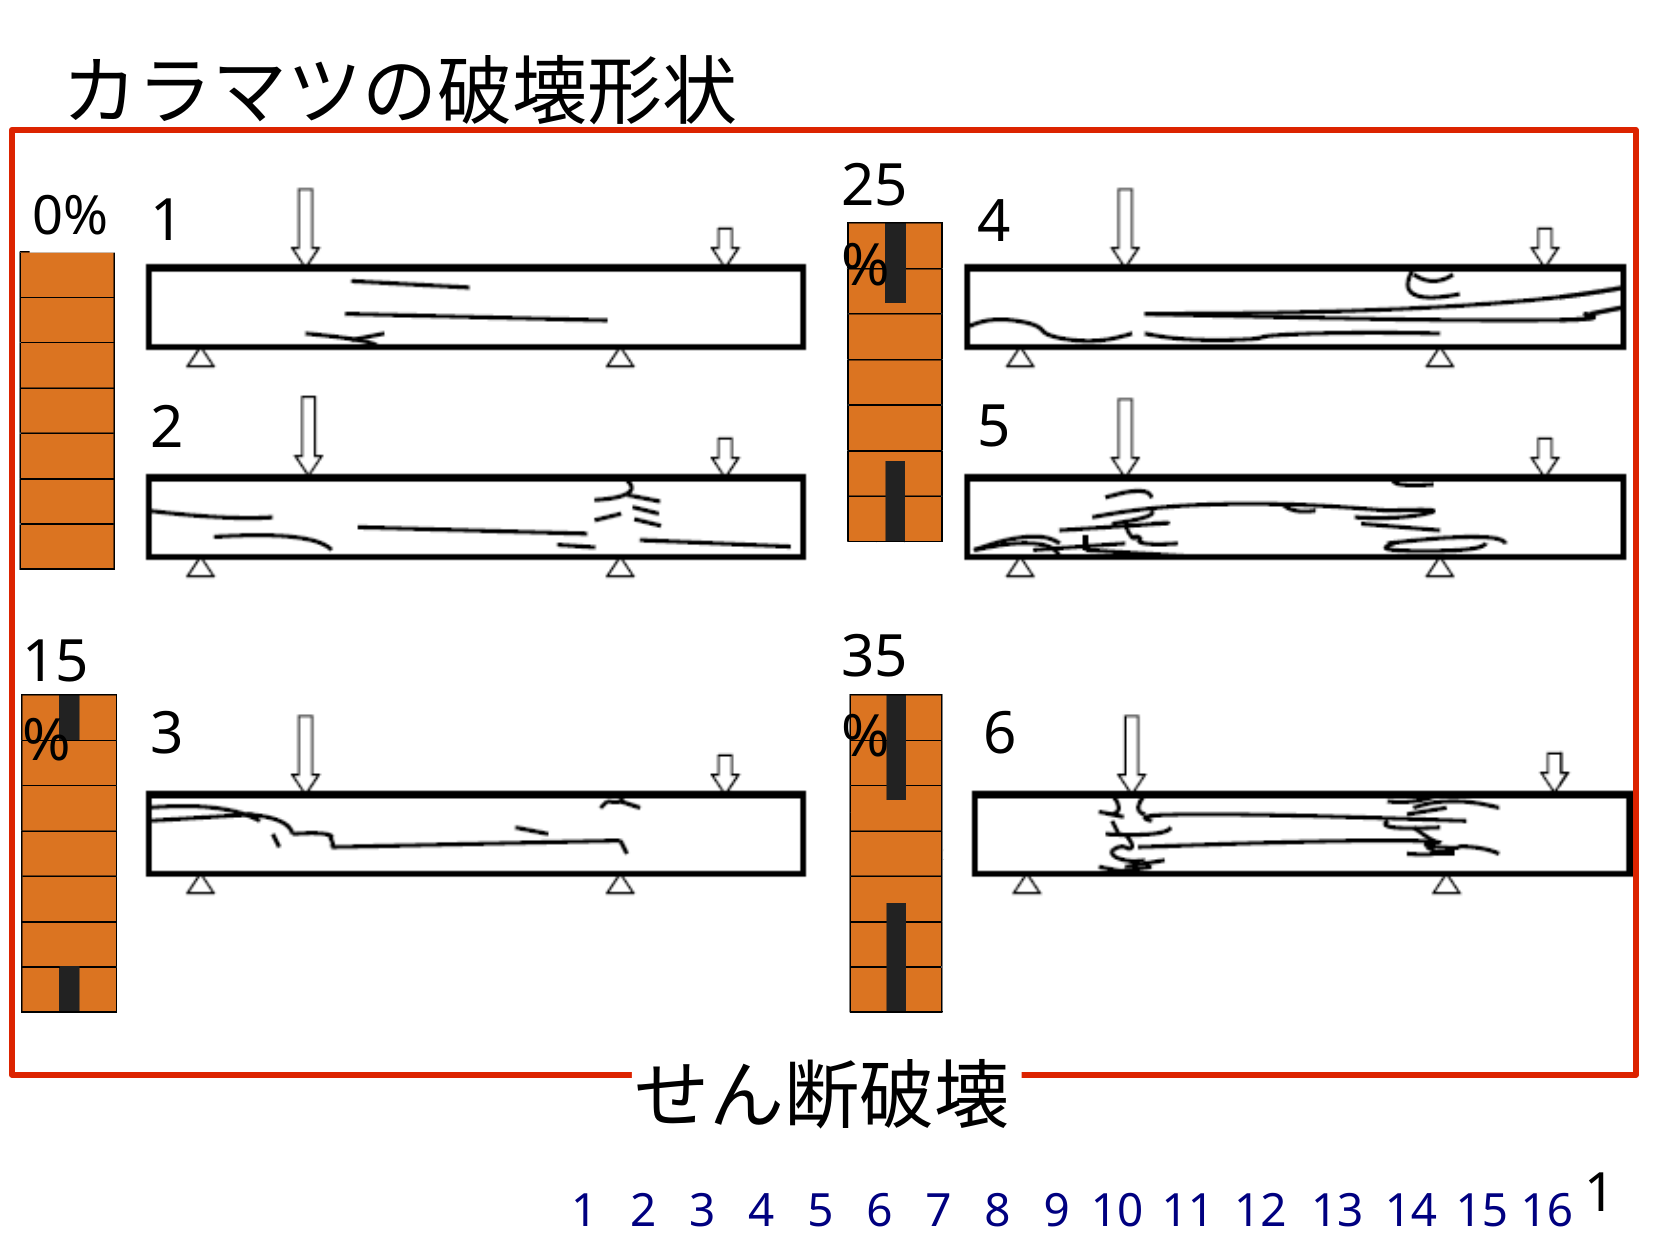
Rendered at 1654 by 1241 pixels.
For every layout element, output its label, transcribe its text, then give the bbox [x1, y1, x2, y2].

text_box 11 [1158, 1175, 1231, 1238]
text_box 3 [686, 1175, 745, 1238]
text_box 1 [568, 1175, 628, 1238]
picture [17, 247, 119, 573]
text_box 5 [974, 382, 1034, 461]
text_box 13 [1308, 1175, 1371, 1238]
text_box 9 [1040, 1175, 1087, 1238]
text_box 4 [745, 1175, 804, 1238]
text_box せん断破壊 [631, 1033, 1022, 1134]
text_box 2 [147, 383, 207, 473]
text_box 6 [863, 1175, 922, 1238]
text_box 5 [804, 1175, 863, 1238]
text_box 14 [1381, 1175, 1444, 1238]
text_box 3 [147, 689, 237, 768]
text_box 10 [1581, 1151, 1642, 1225]
text_box 1 [147, 176, 207, 254]
text_box カラマツの破壊形状 [59, 29, 798, 127]
text_box 15% [19, 617, 119, 696]
text_box 7 [922, 1175, 981, 1238]
text_box 10 [1087, 1175, 1158, 1238]
text_box 16 [1517, 1175, 1580, 1238]
text_box 15 [1452, 1175, 1515, 1238]
text_box 6 [980, 689, 1069, 768]
picture [135, 171, 1633, 1016]
text_box 4 [974, 177, 1063, 266]
text_box 8 [981, 1175, 1040, 1238]
text_box 12 [1231, 1175, 1294, 1238]
picture [17, 690, 119, 1016]
text_box 0% [29, 174, 119, 249]
text_box 2 [628, 1175, 686, 1238]
text_box 25% [838, 141, 957, 220]
text_box 35% [838, 612, 957, 691]
